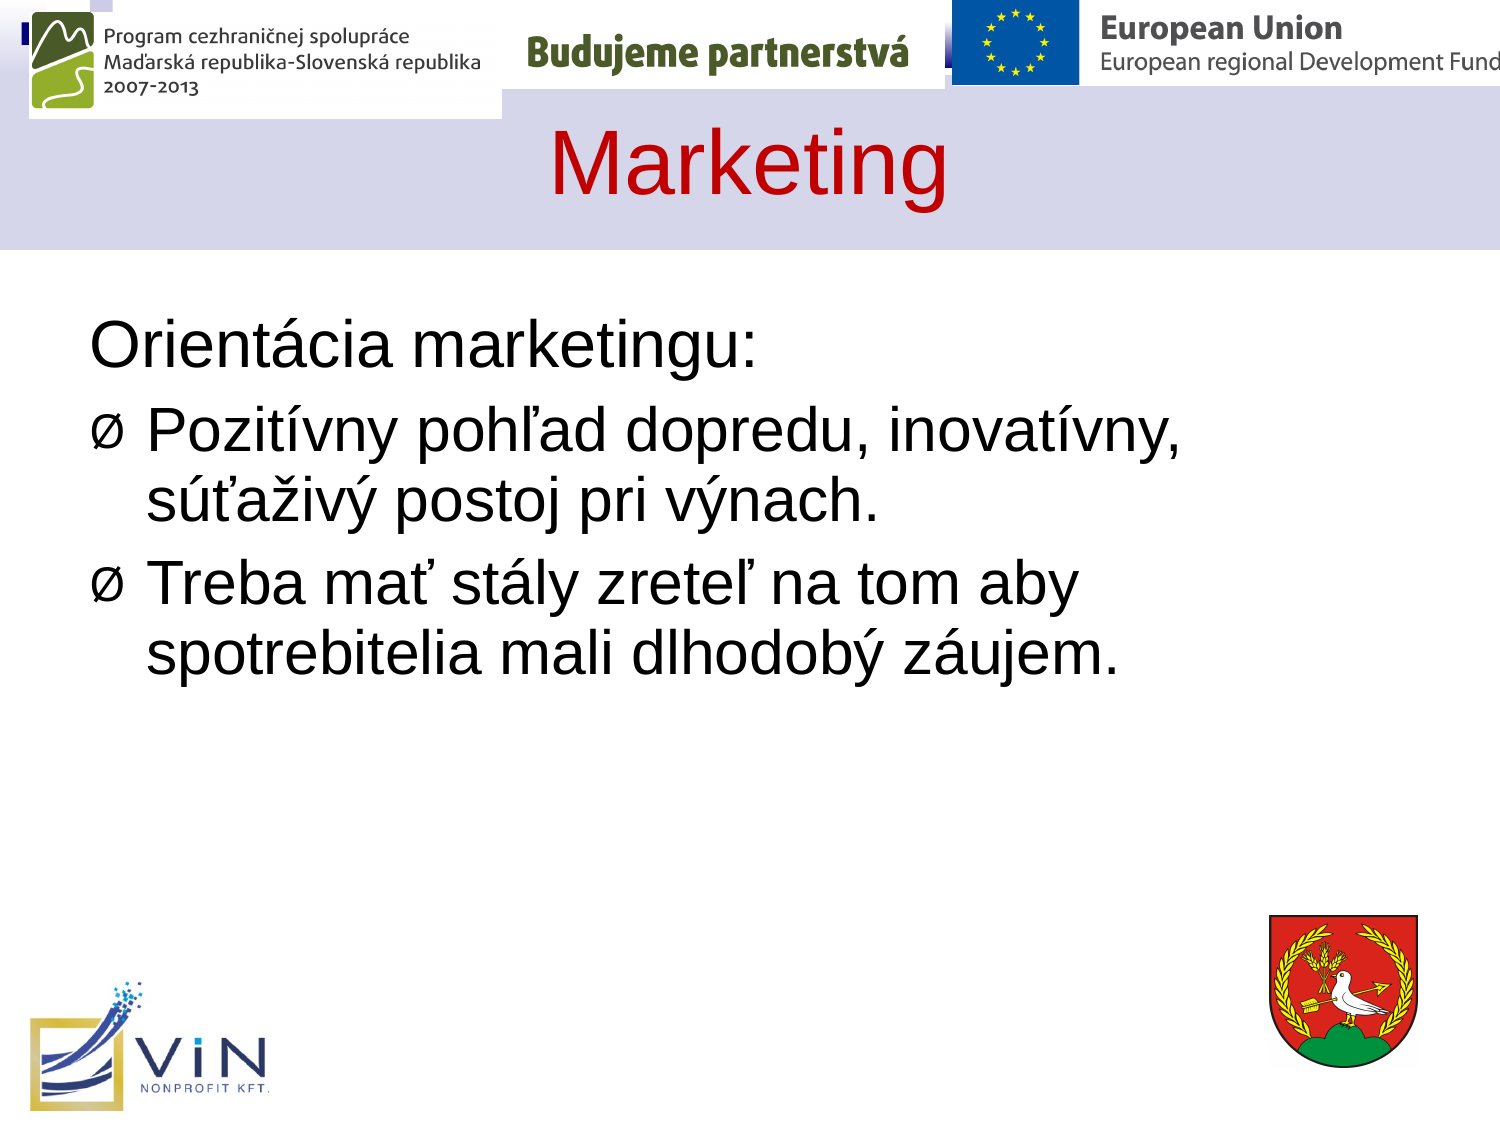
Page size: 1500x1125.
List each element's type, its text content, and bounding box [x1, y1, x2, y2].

picture [29, 12, 945, 119]
picture [1269, 915, 1418, 1068]
title Marketing [0, 75, 1500, 250]
picture [952, 0, 1500, 87]
list Orientácia marketingu: Pozitívny pohľad dopredu, inovatívny, súťaživý postoj pri výnach. Treba mať stály zreteľ na tom aby spotrebitelia mali dlhodobý záujem. [75, 299, 1425, 1013]
picture [7, 980, 269, 1111]
